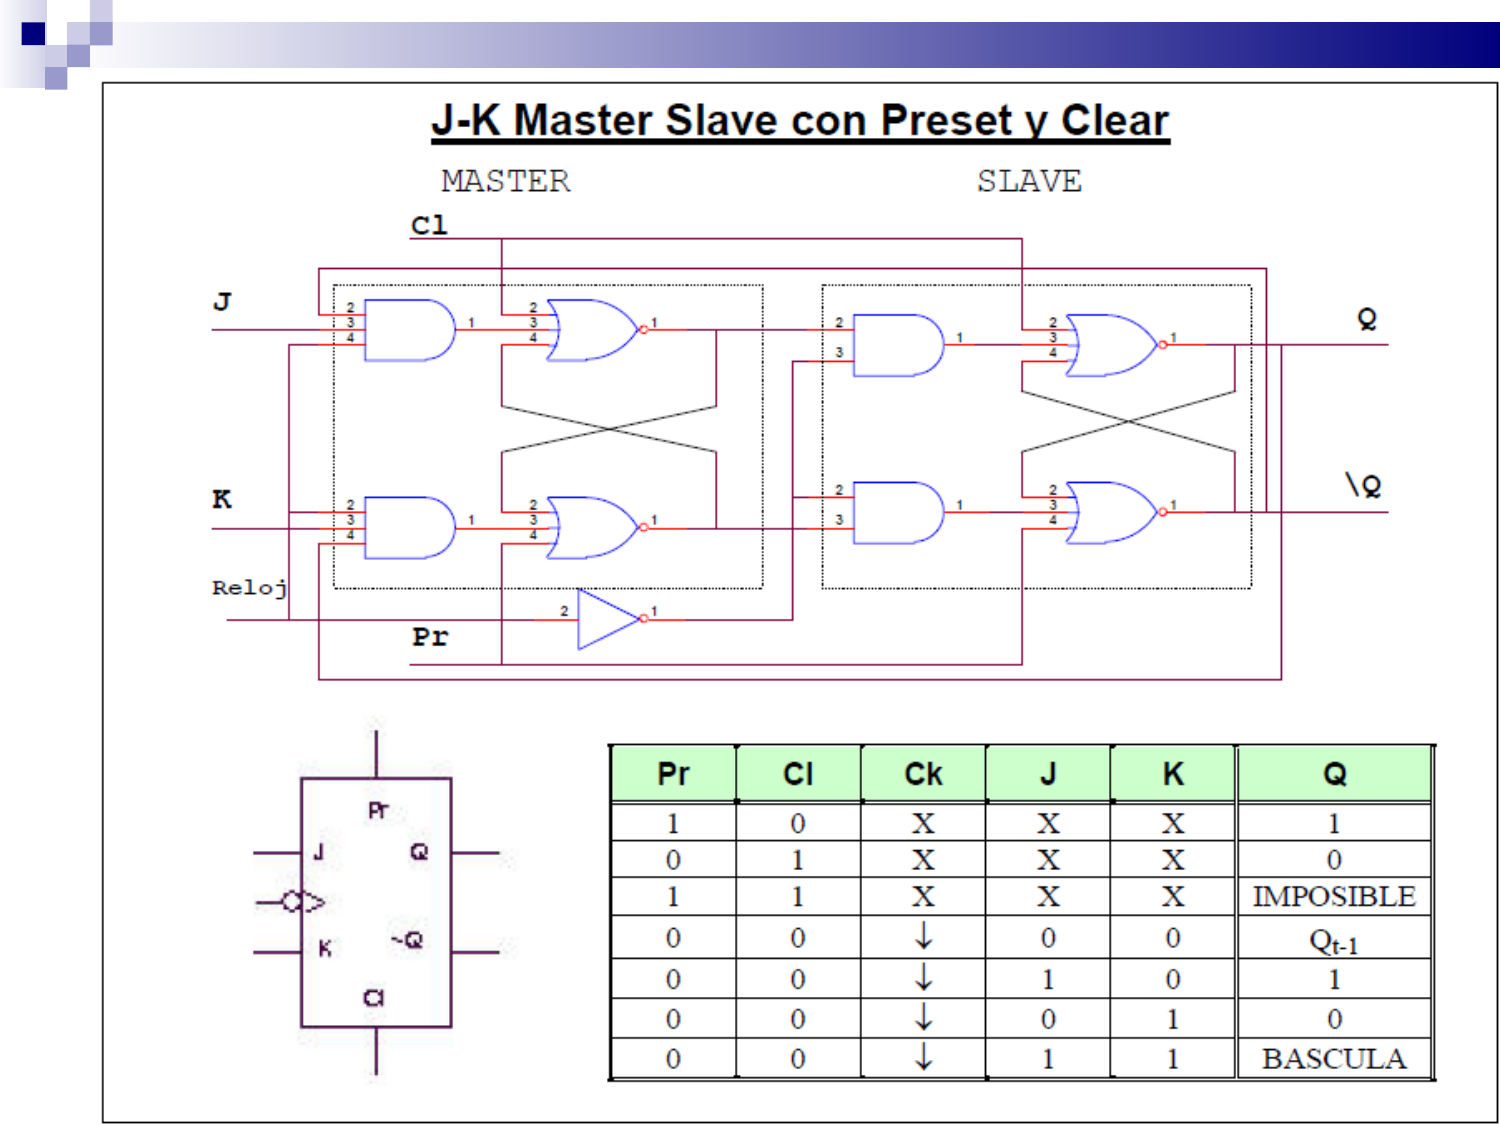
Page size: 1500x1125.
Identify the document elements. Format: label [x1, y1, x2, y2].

picture [94, 74, 1500, 1125]
